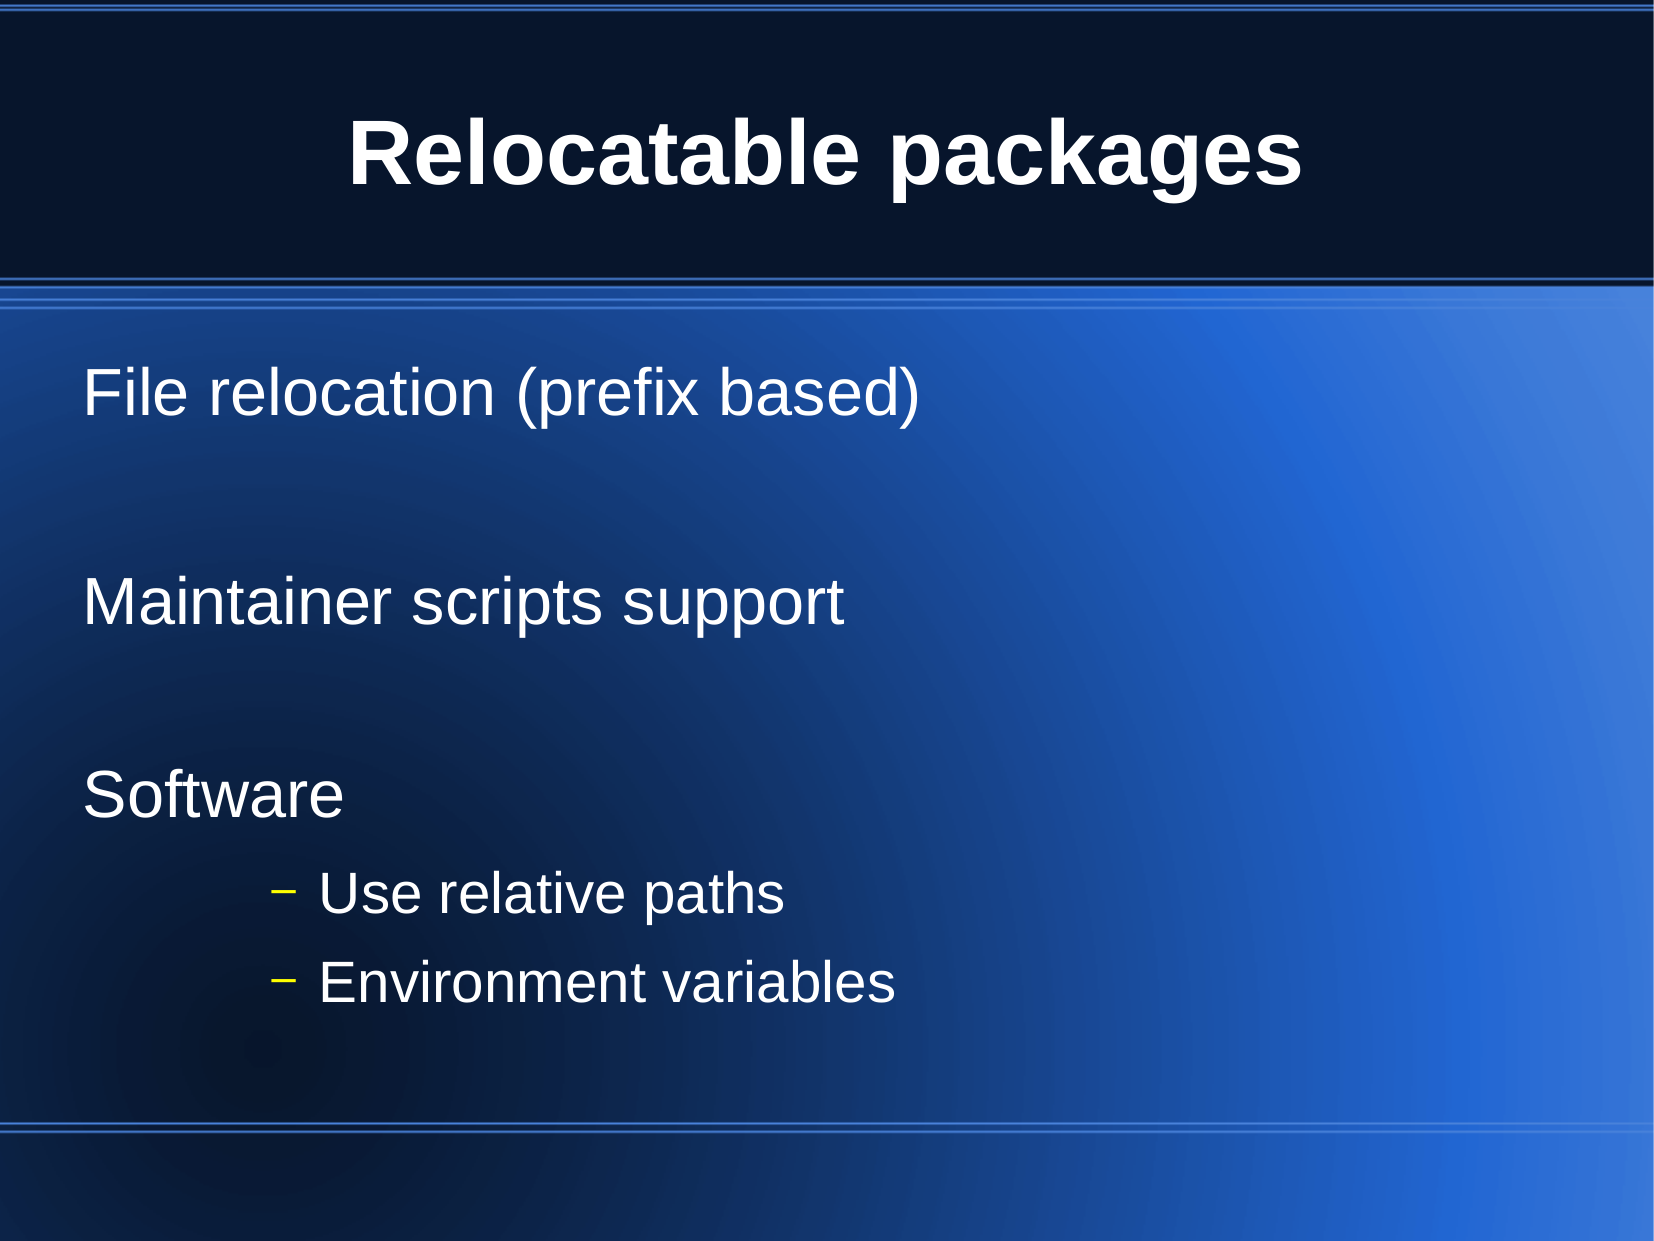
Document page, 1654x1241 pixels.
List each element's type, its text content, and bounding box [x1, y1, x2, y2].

list File relocation (prefix based) Maintainer scripts support Software Use relative paths Environment variables [82, 355, 1571, 1063]
picture [0, 0, 1654, 1241]
title Relocatable packages [82, 56, 1571, 250]
